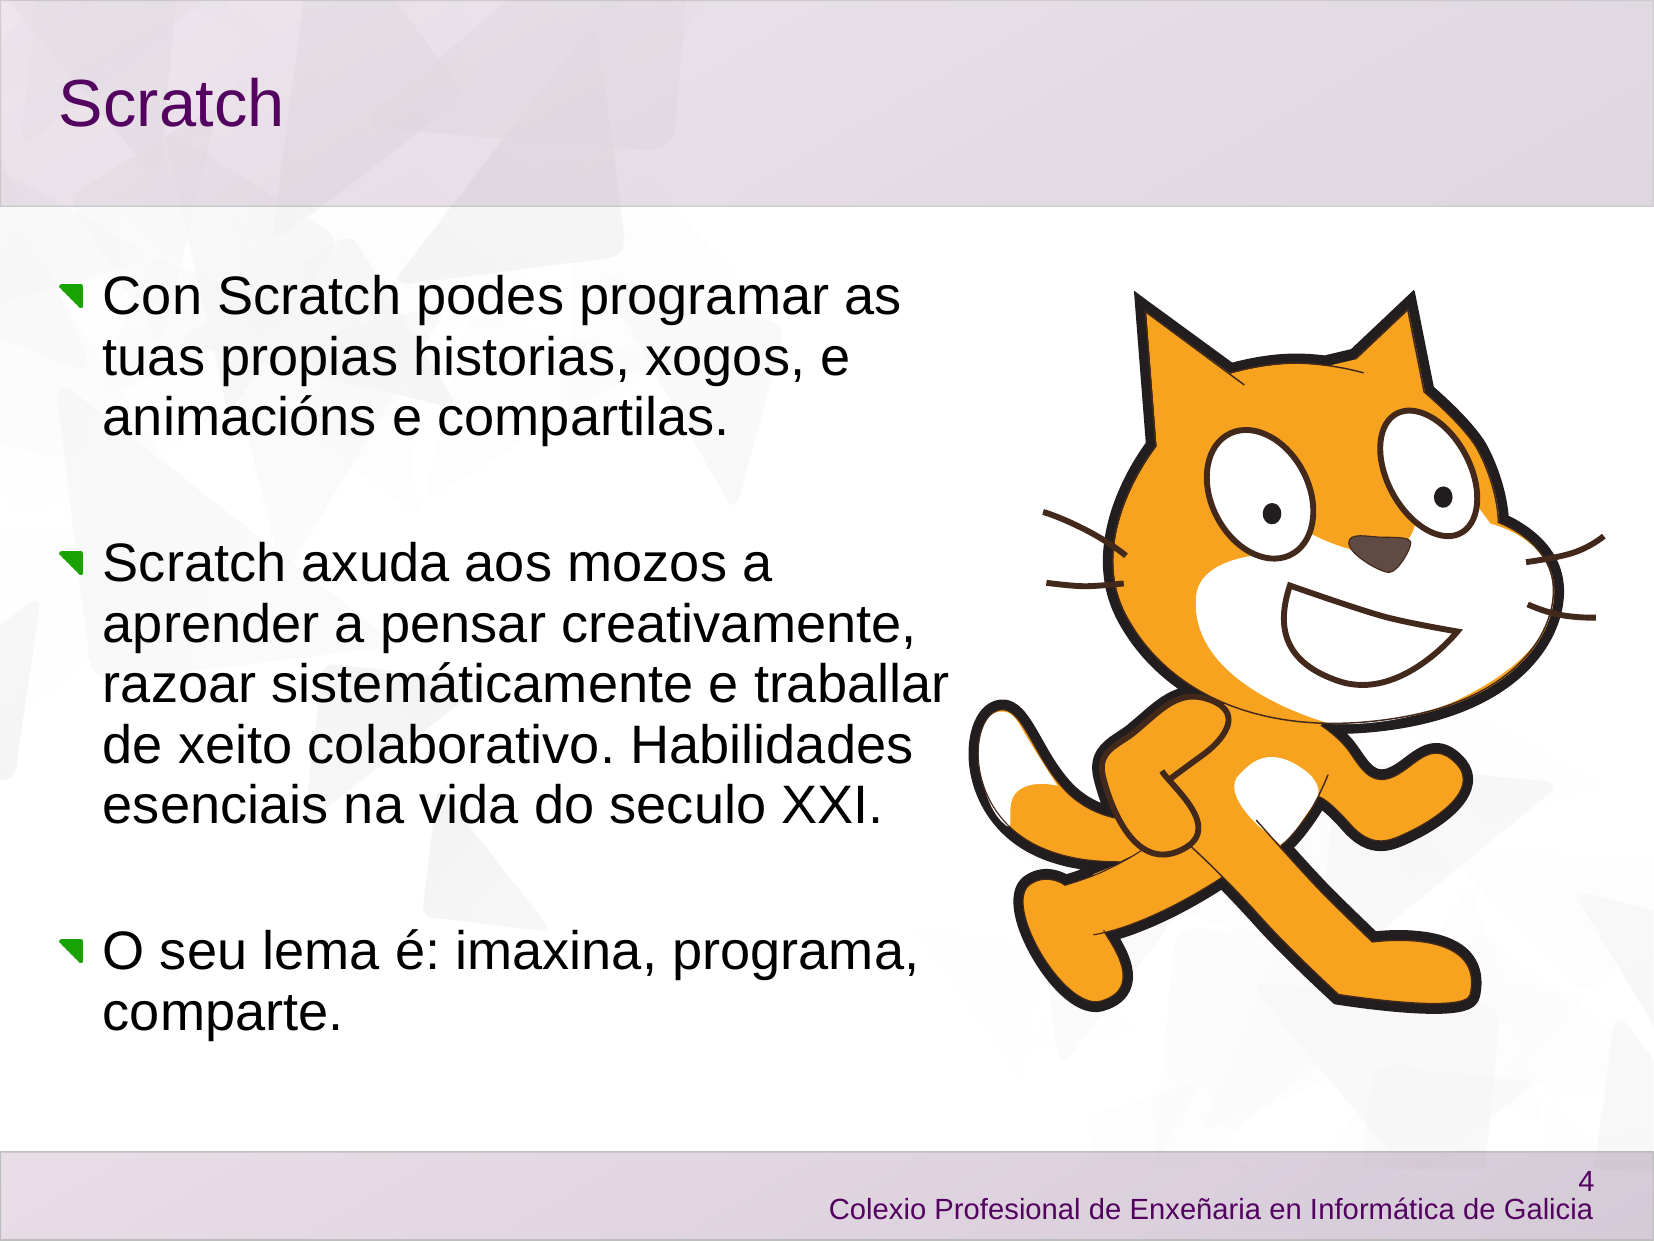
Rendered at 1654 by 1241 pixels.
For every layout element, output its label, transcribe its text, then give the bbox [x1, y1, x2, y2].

list Con Scratch podes programar as tuas propias historias, xogos, e animacións e compartilas. Scratch axuda aos mozos a aprender a pensar creativamente, razoar sistemáticamente e traballar de xeito colaborativo. Habilidades esenciais na vida do seculo XXI. O seu lema é: imaxina, programa, comparte. [59, 265, 975, 1118]
picture [0, 0, 783, 931]
title Scratch [59, 29, 1595, 178]
picture [915, 269, 1654, 1169]
